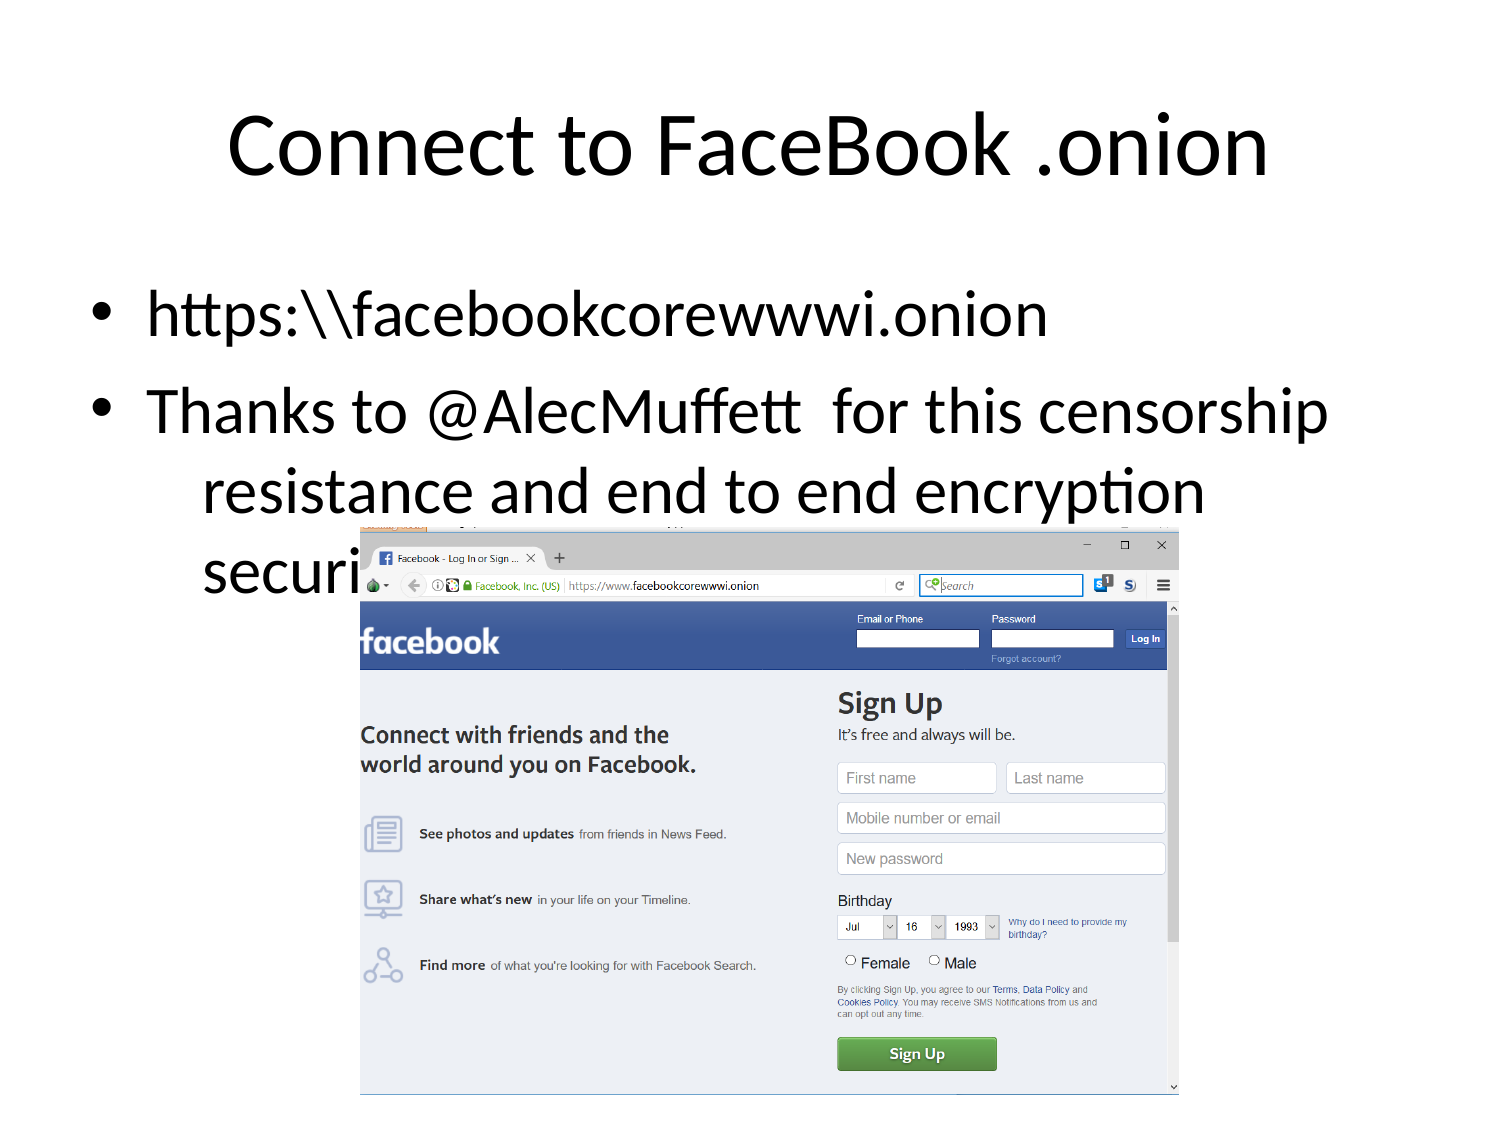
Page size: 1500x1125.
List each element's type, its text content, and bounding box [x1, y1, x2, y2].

title Connect to FaceBook .onion [75, 45, 1426, 233]
list https:\\facebookcorewwwi.onion Thanks to @AlecMuffett for this censorship resistance and end to end encryption security [75, 262, 1426, 1005]
picture [360, 527, 1179, 1096]
